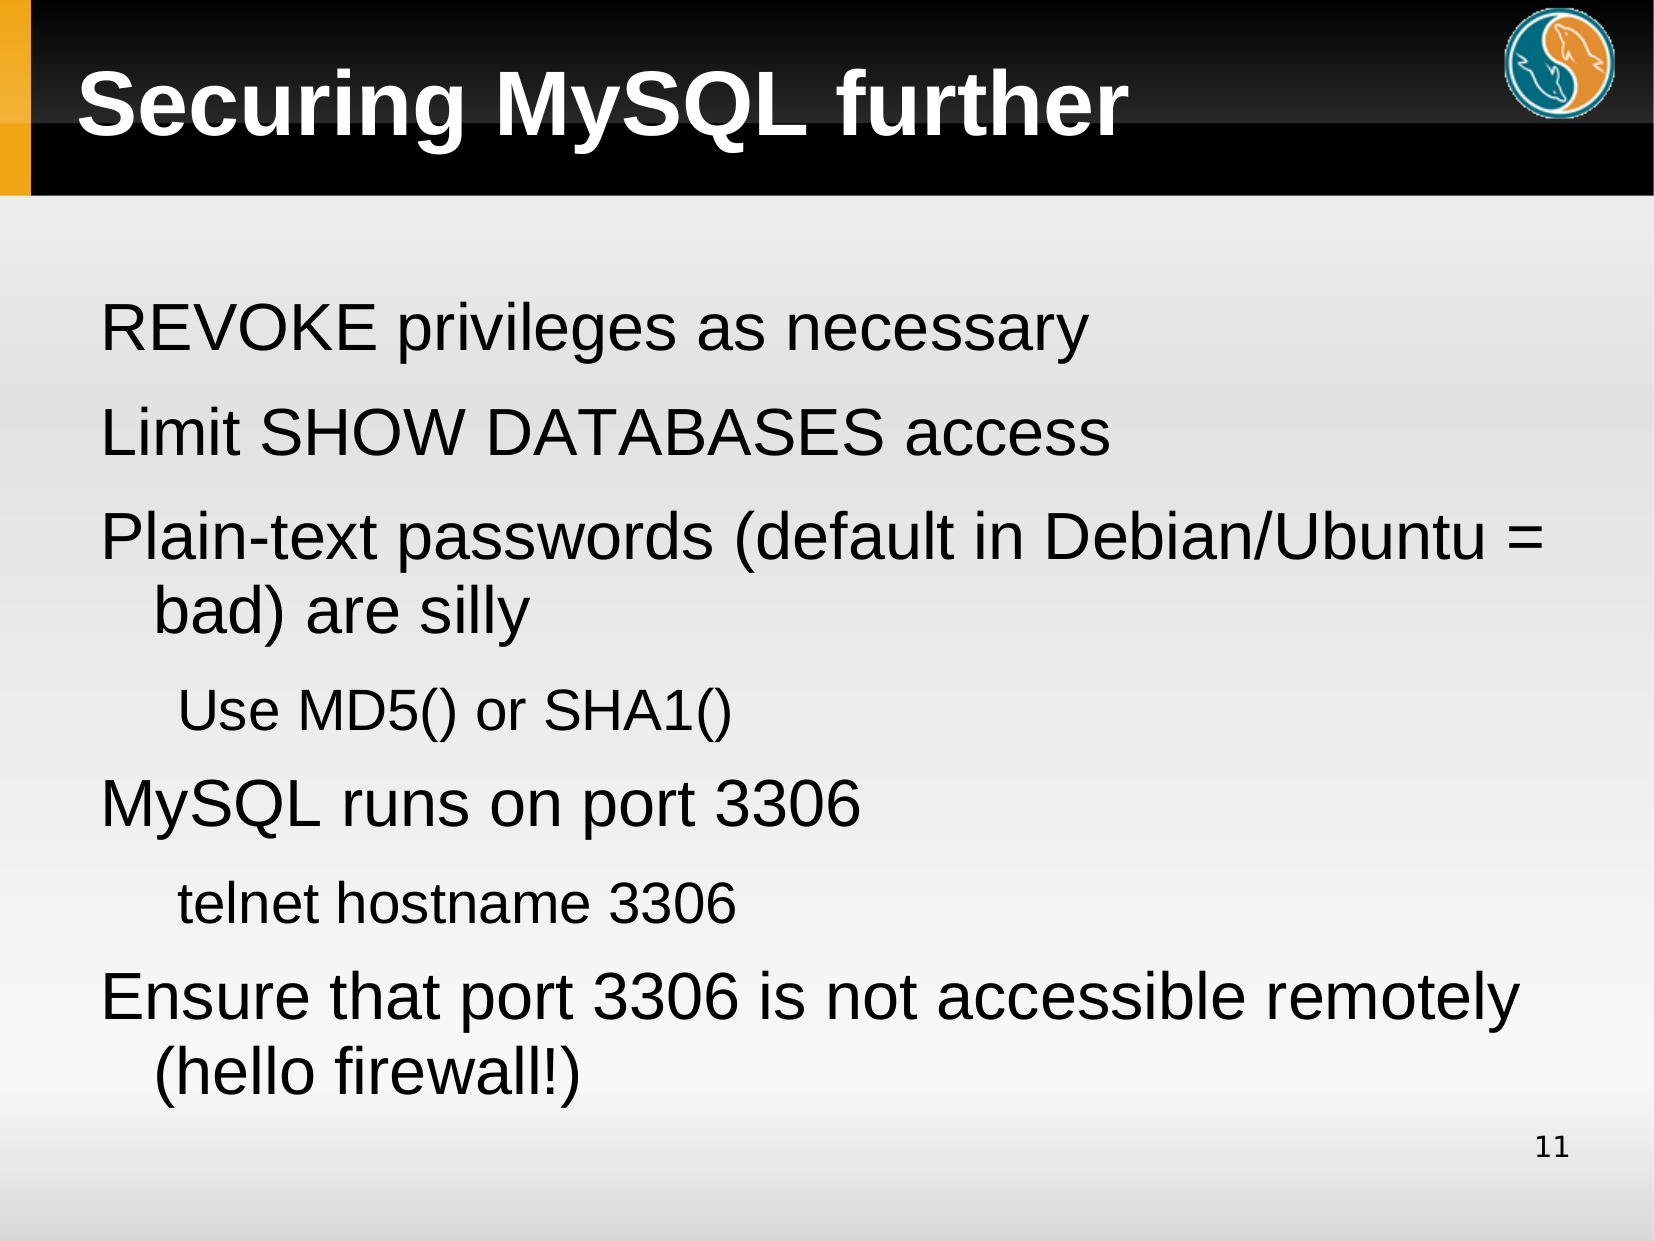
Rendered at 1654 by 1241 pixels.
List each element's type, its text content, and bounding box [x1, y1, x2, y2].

list REVOKE privileges as necessary Limit SHOW DATABASES access Plain-text passwords (default in Debian/Ubuntu = bad) are silly Use MD5() or SHA1() MySQL runs on port 3306 telnet hostname 3306 Ensure that port 3306 is not accessible remotely (hello firewall!) [82, 290, 1571, 1109]
picture [0, 0, 1654, 1241]
title Securing MySQL further [76, 7, 1565, 200]
